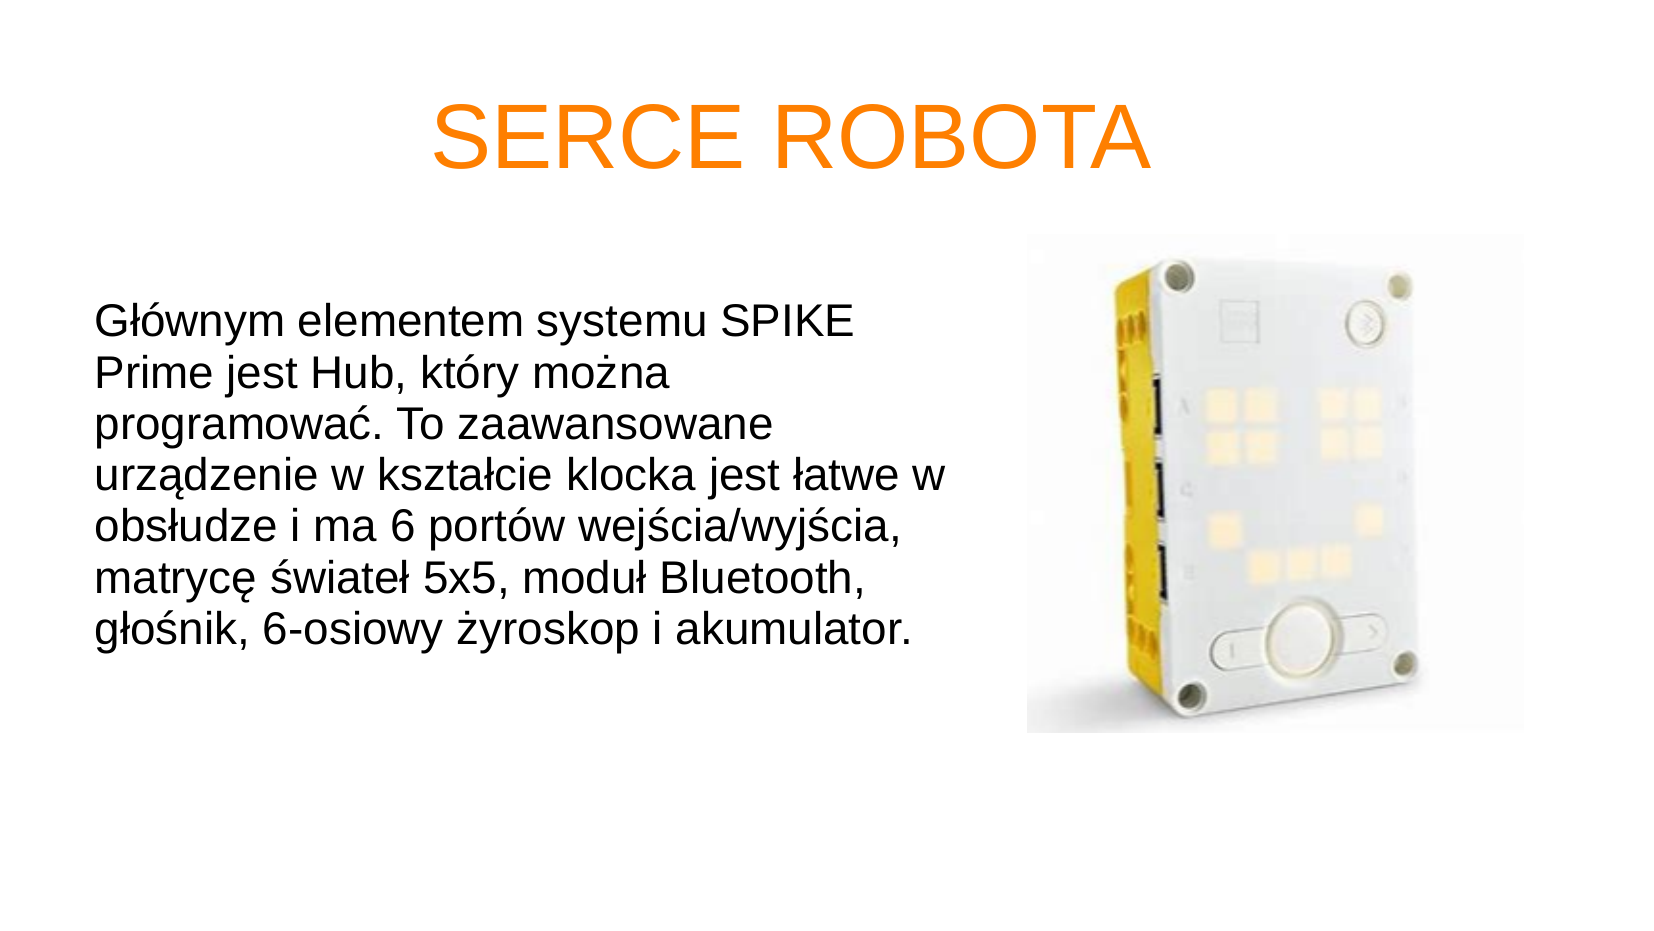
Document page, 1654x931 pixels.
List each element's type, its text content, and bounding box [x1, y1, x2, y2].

picture [1027, 234, 1524, 733]
list Głównym elementem systemu SPIKE Prime jest Hub, który można programować. To zaawansowane urządzenie w kształcie klocka jest łatwe w obsłudze i ma 6 portów wejścia/wyjścia, matrycę świateł 5x5, moduł Bluetooth, głośnik, 6-osiowy żyroskop i akumulator. [23, 295, 957, 835]
title SERCE ROBOTA [47, 59, 1536, 215]
